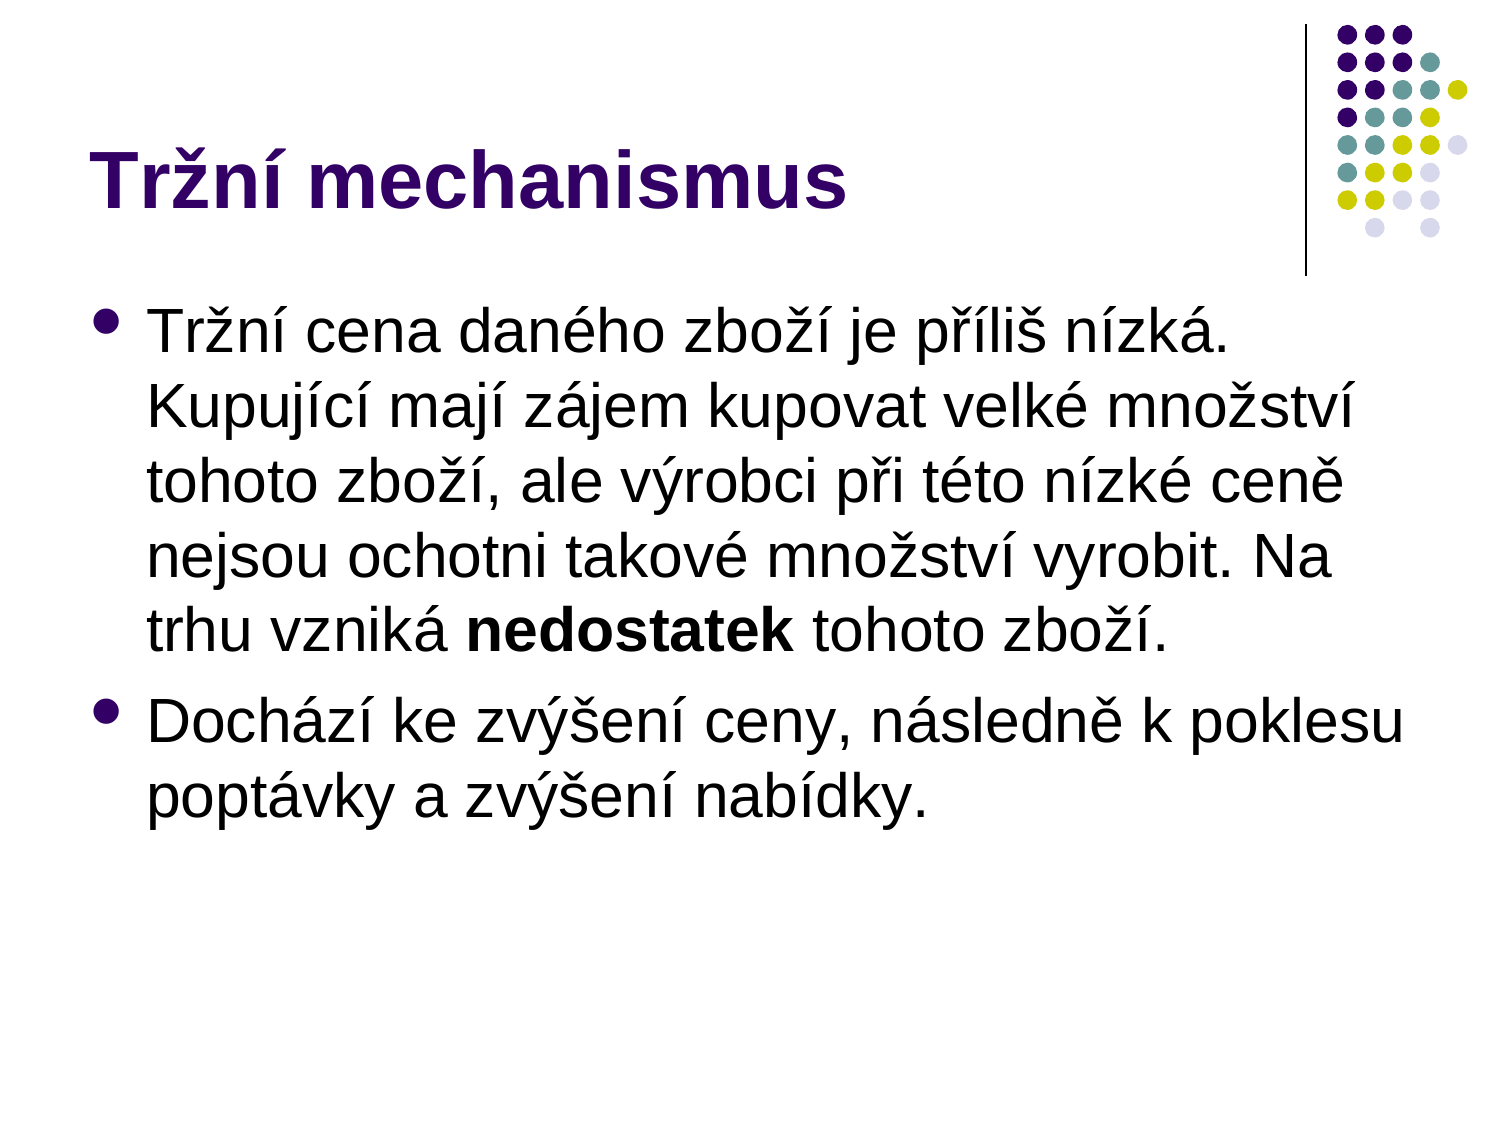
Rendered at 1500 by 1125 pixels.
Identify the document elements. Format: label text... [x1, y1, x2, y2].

list Tržní cena daného zboží je příliš nízká. Kupující mají zájem kupovat velké množství tohoto zboží, ale výrobci při této nízké ceně nejsou ochotni takové množství vyrobit. Na trhu vzniká nedostatek tohoto zboží. Dochází ke zvýšení ceny, následně k poklesu poptávky a zvýšení nabídky. [75, 282, 1426, 1006]
title Tržní mechanismus [74, 20, 1313, 233]
